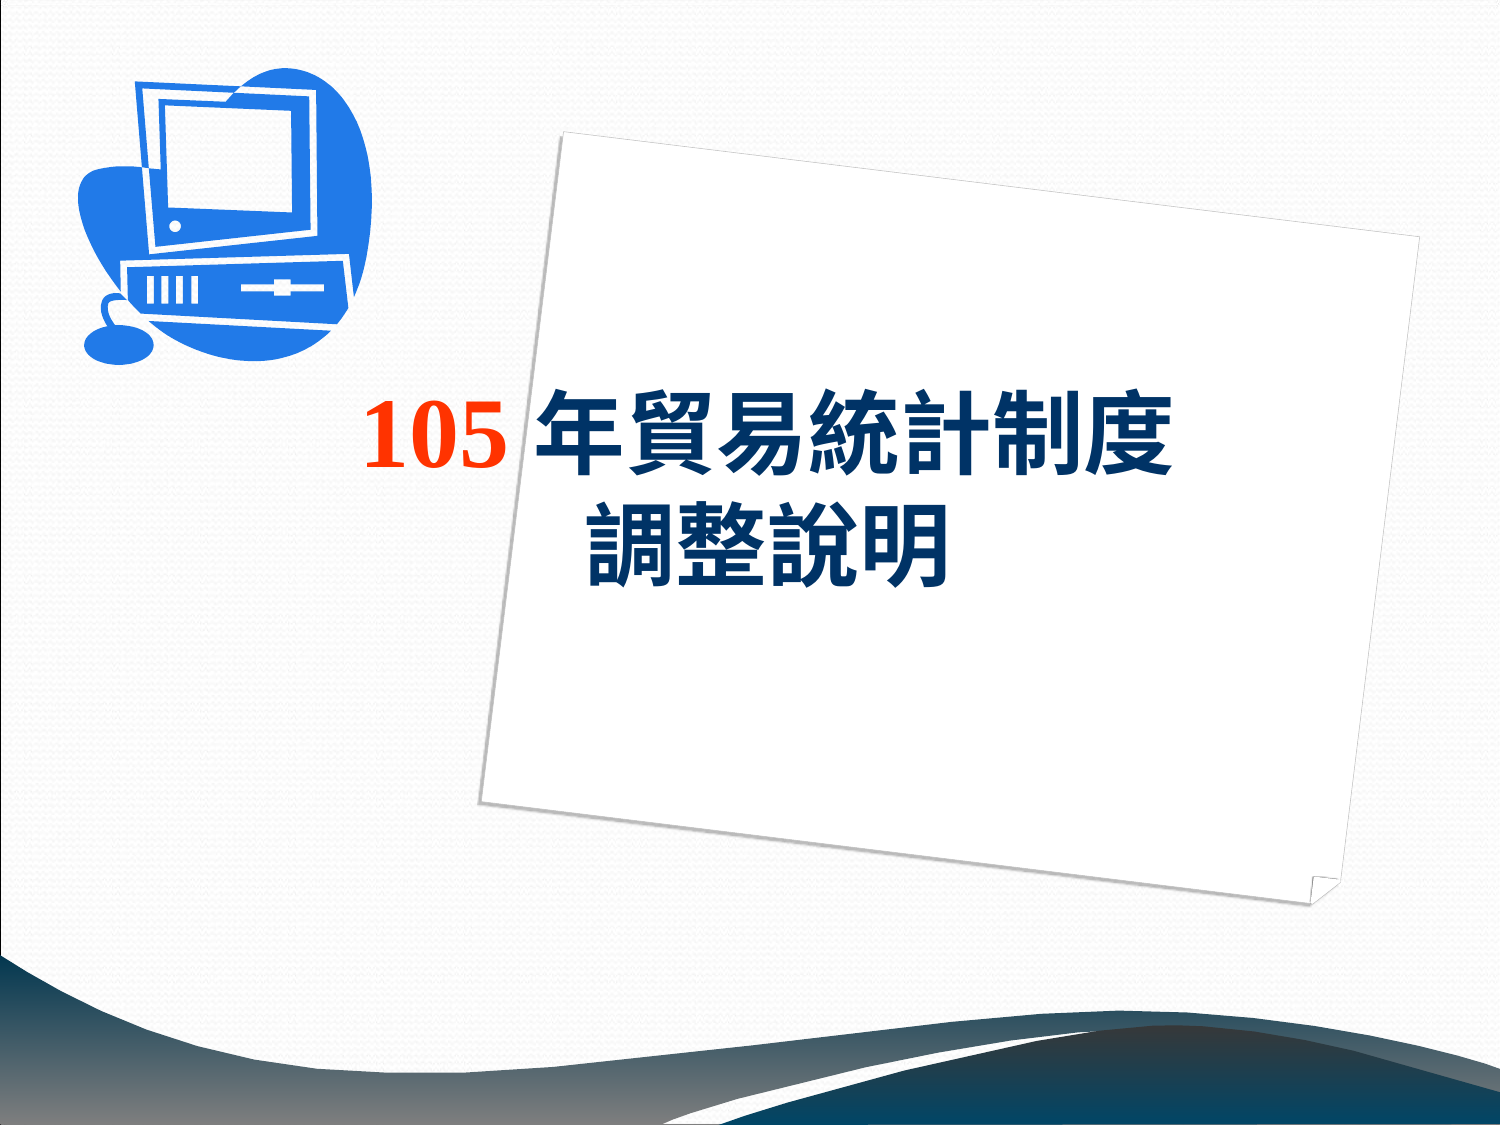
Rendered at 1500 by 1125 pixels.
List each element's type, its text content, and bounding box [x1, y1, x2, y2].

picture [76, 66, 380, 365]
text_box 105年貿易統計制度 調整說明 [112, 338, 1424, 598]
